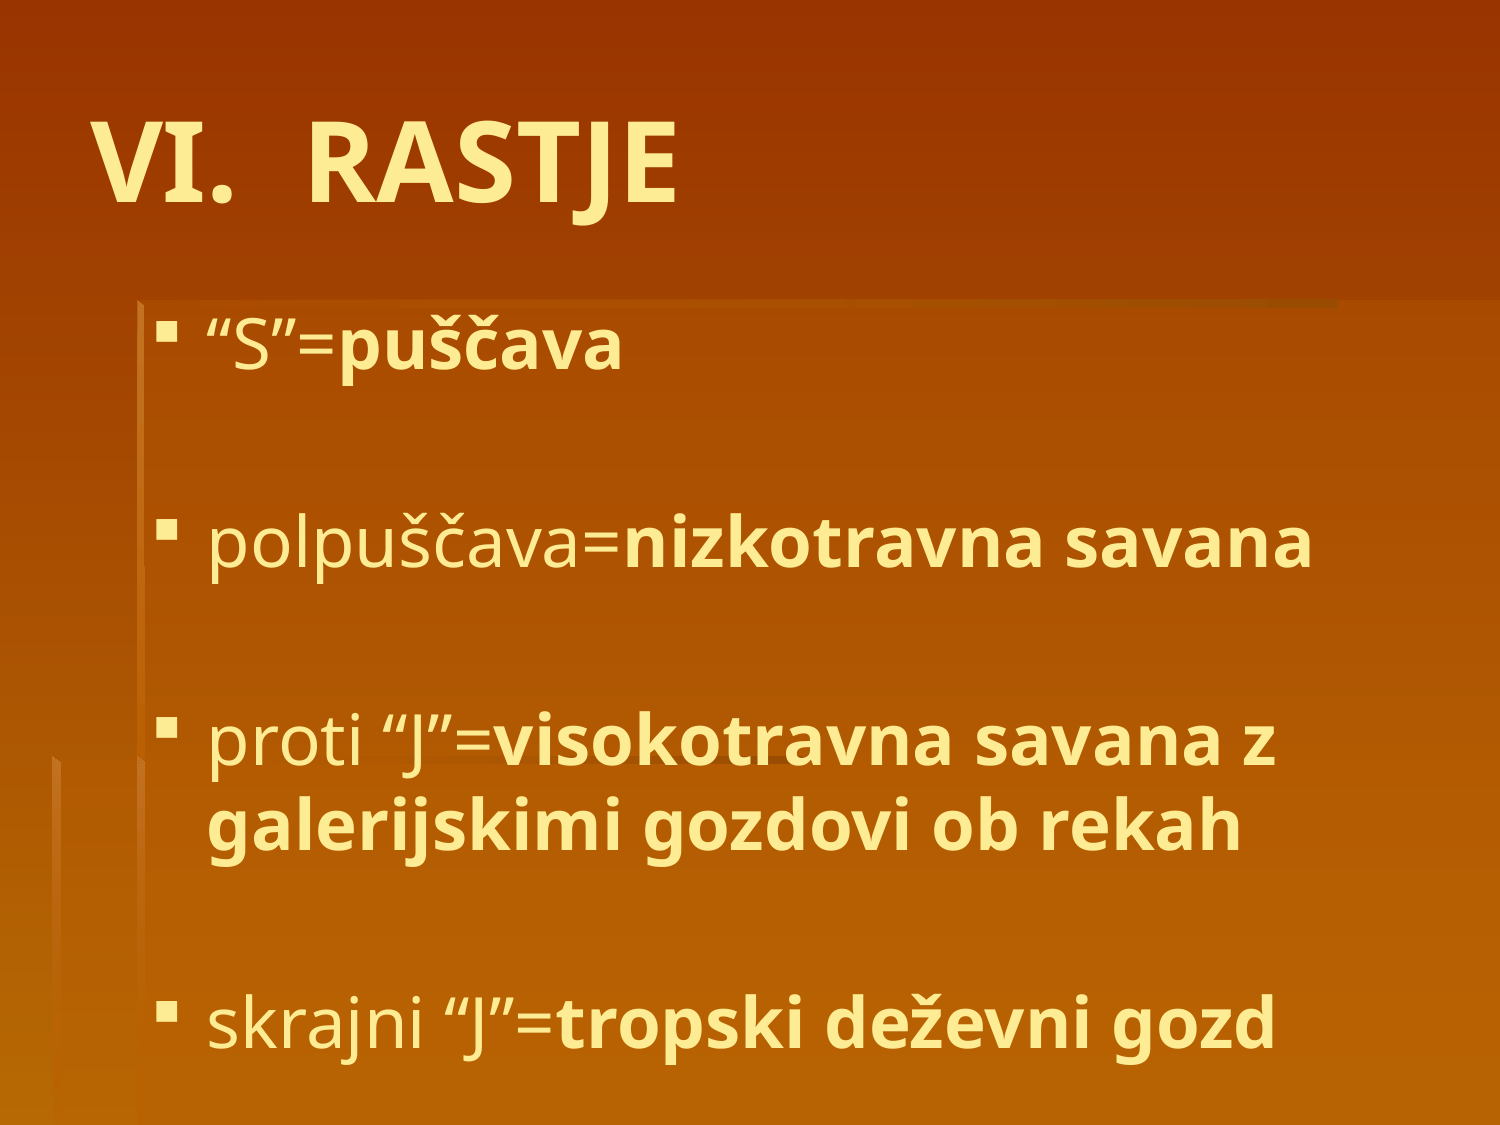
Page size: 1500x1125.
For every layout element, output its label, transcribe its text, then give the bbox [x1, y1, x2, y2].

list “S”=puščava polpuščava=nizkotravna savana proti “J”=visokotravna savana z galerijskimi gozdovi ob rekah skrajni “J”=tropski deževni gozd [135, 290, 1450, 1049]
title RASTJE [75, 40, 1451, 275]
